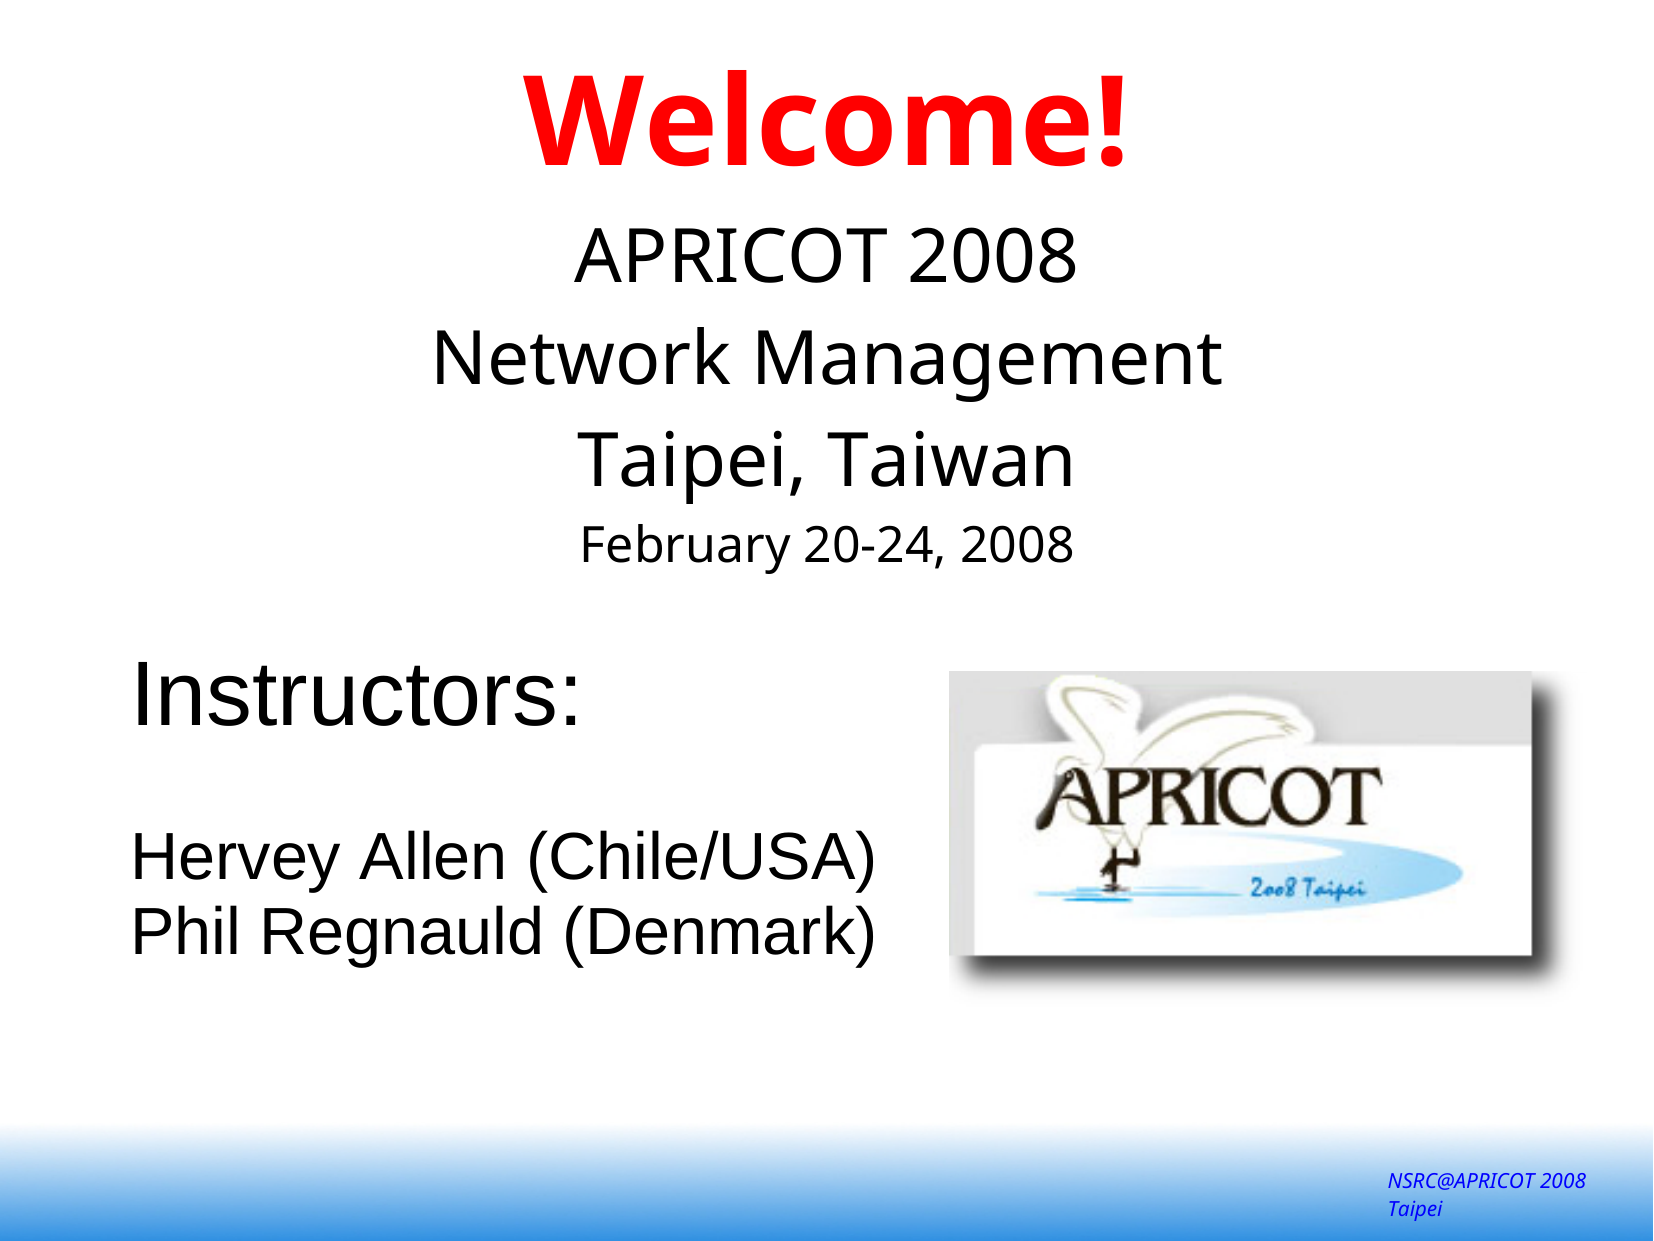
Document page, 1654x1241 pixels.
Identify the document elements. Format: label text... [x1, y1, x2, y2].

picture [949, 671, 1587, 1011]
title Welcome! APRICOT 2008 Network Management Taipei, Taiwan February 20-24, 2008 [121, 39, 1534, 569]
picture [0, 1122, 1653, 1241]
list Instructors: Hervey Allen (Chile/USA) Phil Regnauld (Denmark) [112, 642, 1552, 1088]
